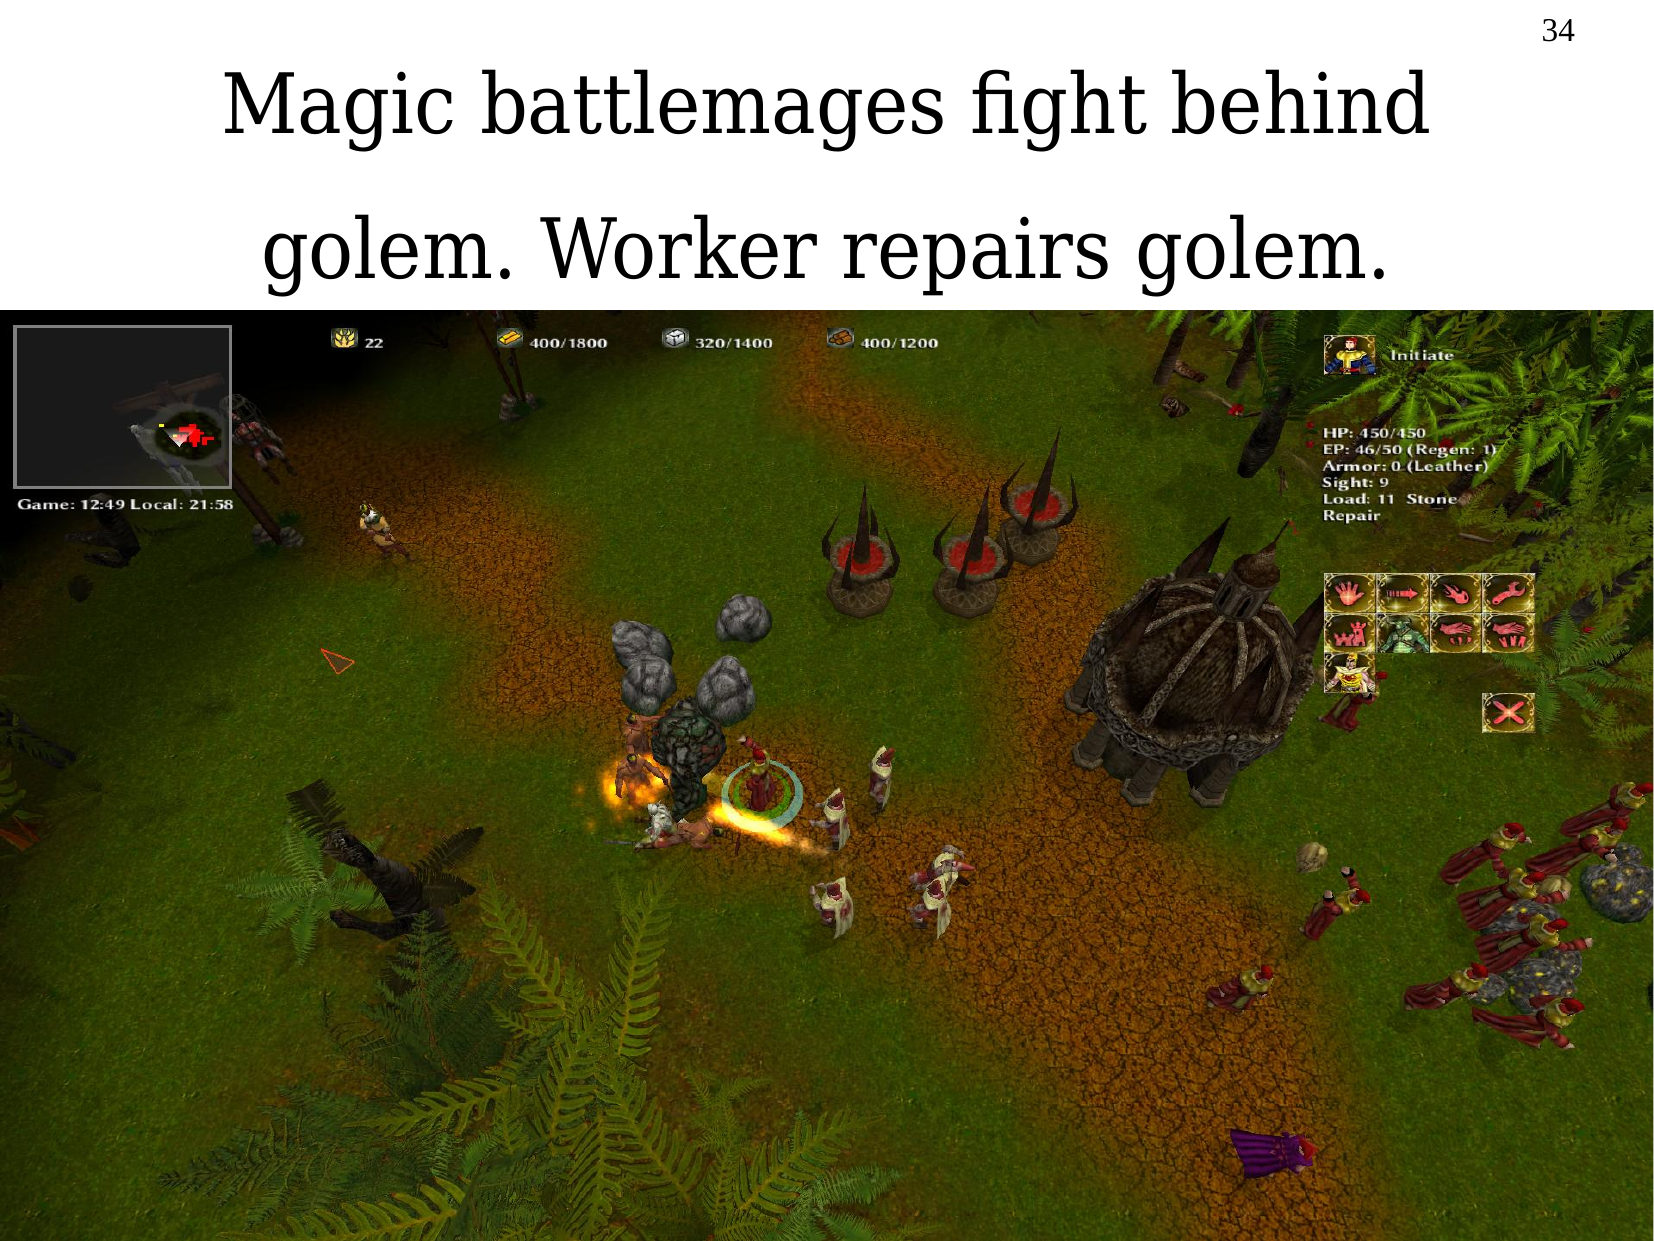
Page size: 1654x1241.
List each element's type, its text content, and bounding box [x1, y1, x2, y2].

picture [0, 310, 1654, 1241]
title Magic battlemages fight behind golem. Worker repairs golem. [82, 31, 1571, 275]
